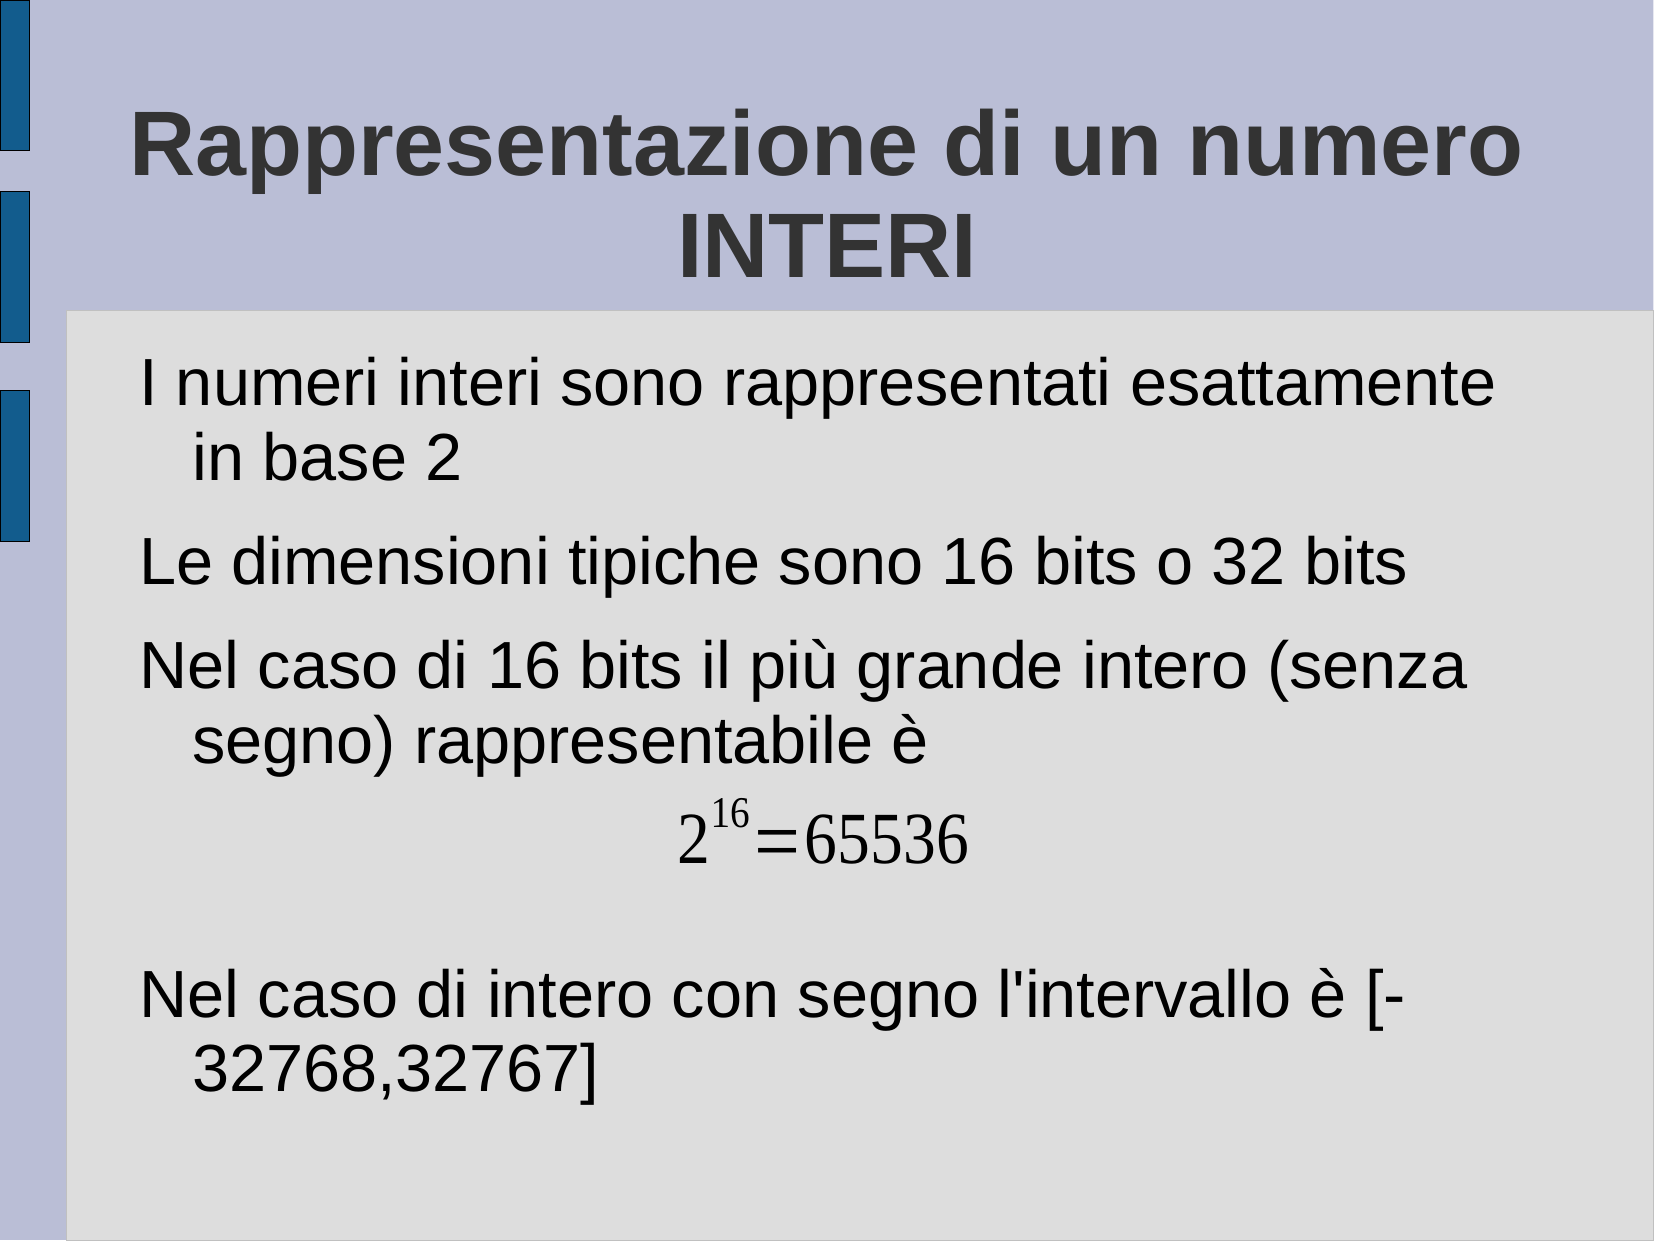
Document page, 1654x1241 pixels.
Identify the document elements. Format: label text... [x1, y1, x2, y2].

chart [661, 785, 987, 880]
list I numeri interi sono rappresentati esattamente in base 2 Le dimensioni tipiche sono 16 bits o 32 bits Nel caso di 16 bits il più grande intero (senza segno) rappresentabile è Nel caso di intero con segno l'intervallo è [-32768,32767] [121, 344, 1534, 1112]
title Rappresentazione di un numero INTERI [121, 91, 1534, 299]
